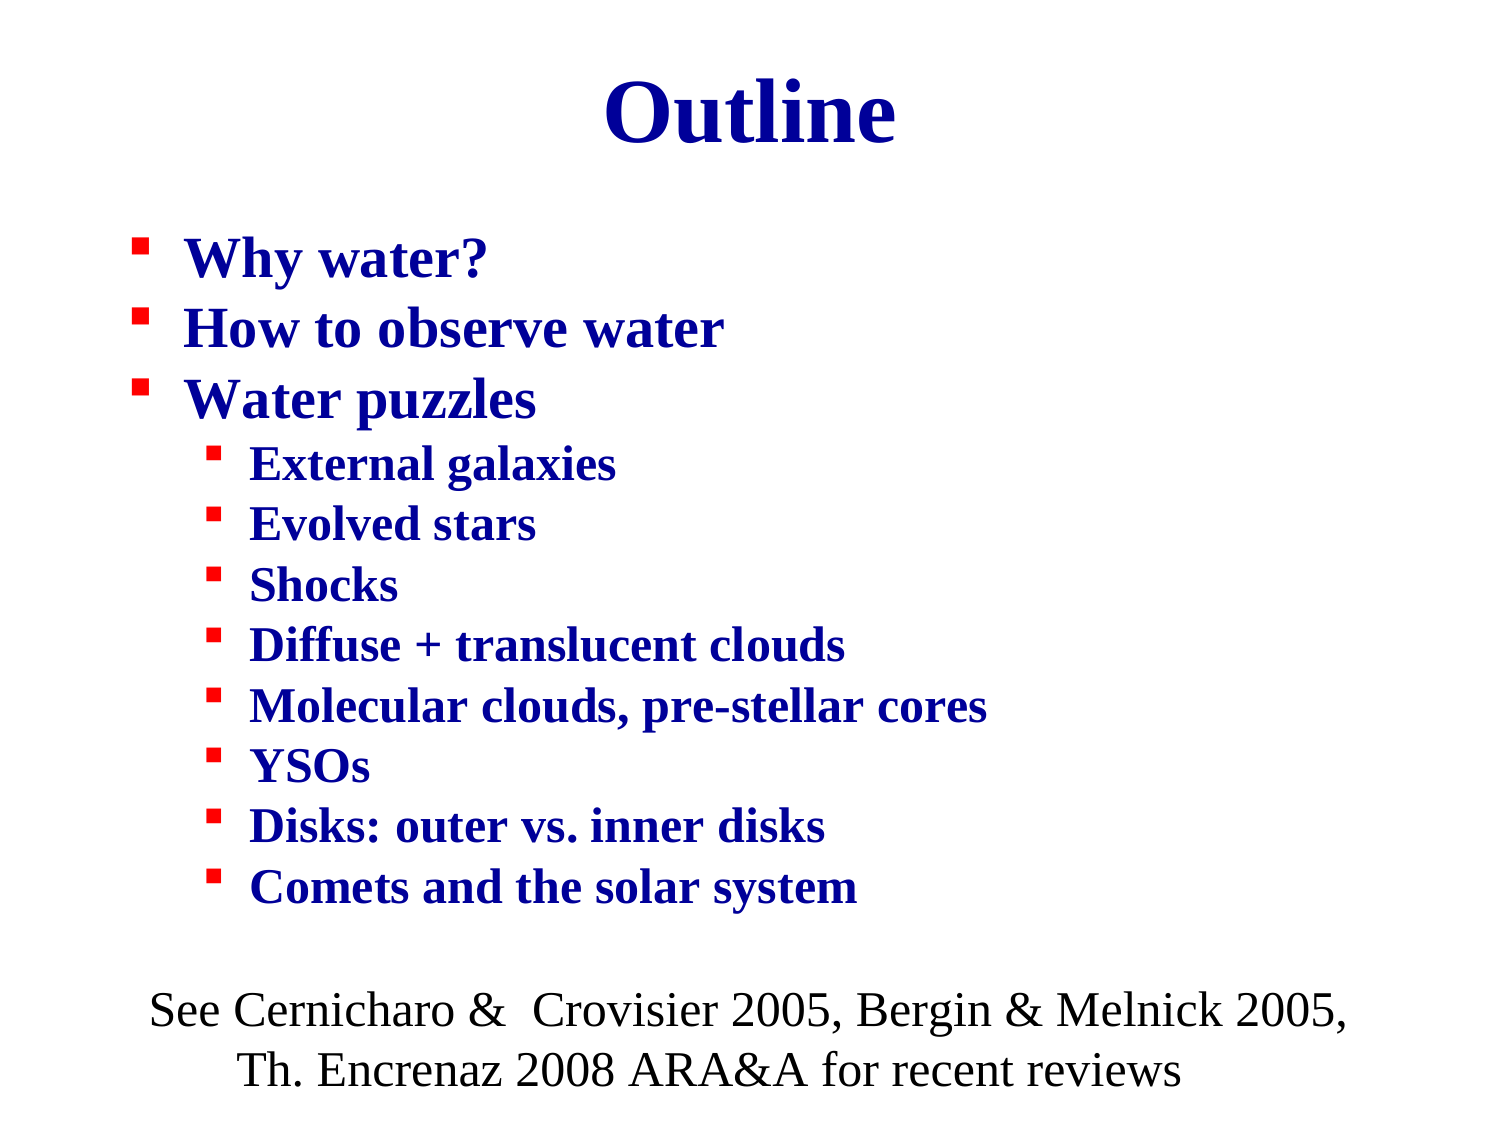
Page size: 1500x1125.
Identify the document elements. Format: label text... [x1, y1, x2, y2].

list Why water? How to observe water Water puzzles External galaxies Evolved stars Shocks Diffuse + translucent clouds Molecular clouds, pre-stellar cores YSOs Disks: outer vs. inner disks Comets and the solar system [112, 224, 1388, 938]
text_box See Cernicharo & Crovisier 2005, Bergin & Melnick 2005, Th. Encrenaz 2008 ARA&A for recent reviews [133, 969, 1364, 1105]
title Outline [112, 12, 1388, 201]
